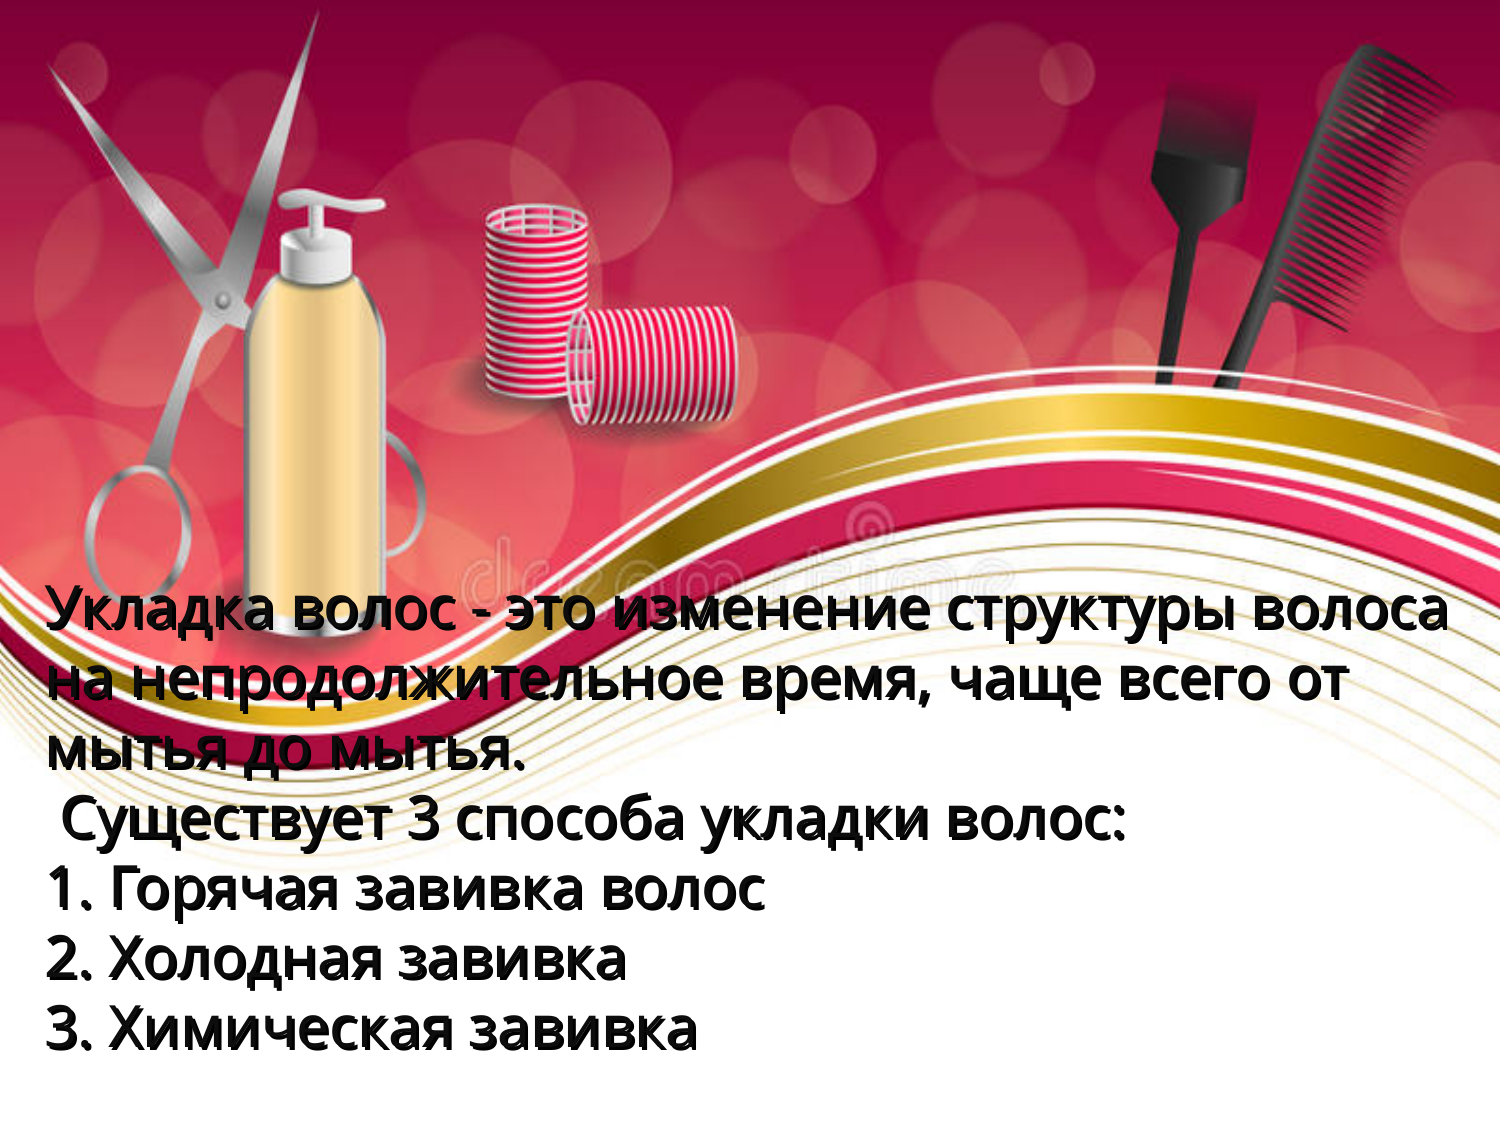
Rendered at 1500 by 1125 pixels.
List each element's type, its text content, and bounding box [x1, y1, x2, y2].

picture [0, 0, 1500, 1125]
title Укладка волос - это изменение структуры волоса на непродолжительное время, чаще всего от мытья до мытья. Существует 3 способа укладки волос: 1. Горячая завивка волос 2. Холодная завивка 3. Химическая завивка [29, 503, 1466, 1125]
